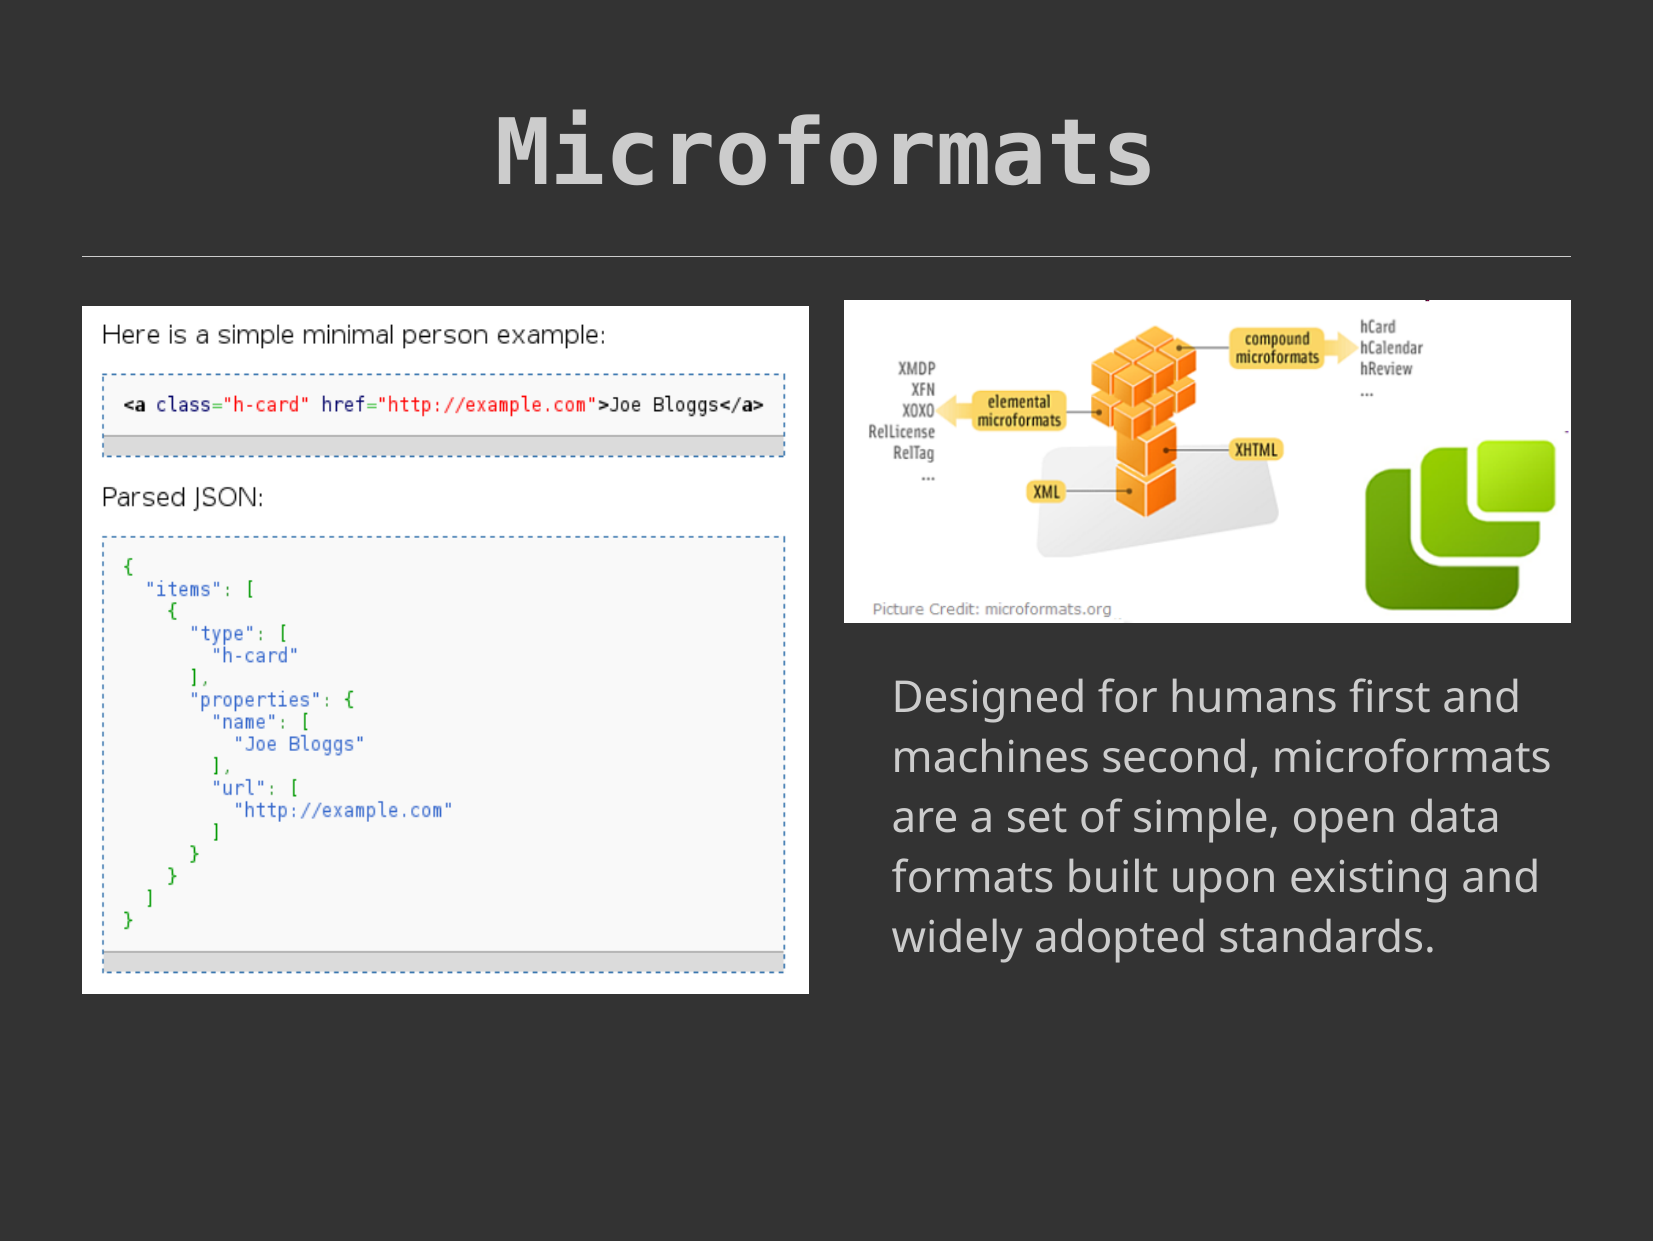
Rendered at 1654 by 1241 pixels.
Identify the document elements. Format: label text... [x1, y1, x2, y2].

list Designed for humans first and machines second, microformats are a set of simple, open data formats built upon existing and widely adopted standards. [844, 665, 1571, 1010]
picture [844, 300, 1571, 623]
title Microformats [82, 49, 1571, 257]
picture [82, 306, 809, 994]
